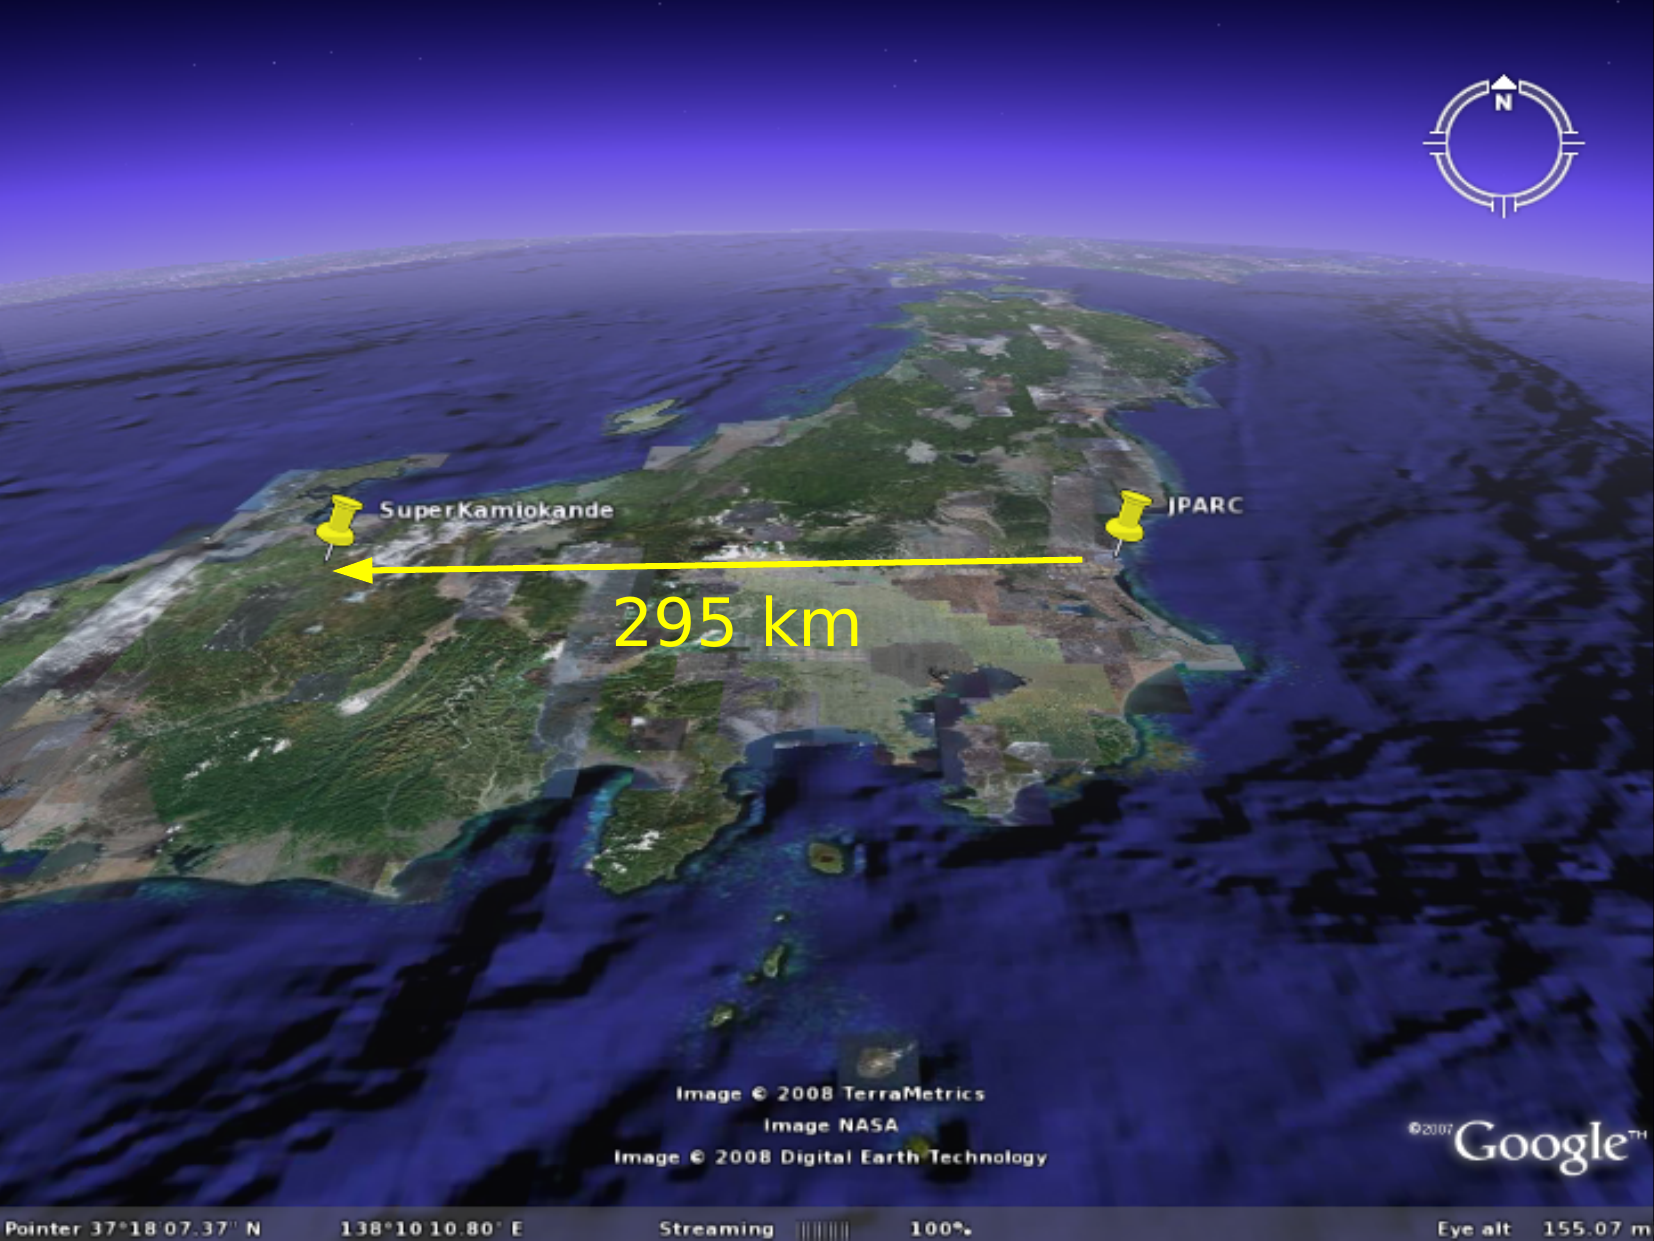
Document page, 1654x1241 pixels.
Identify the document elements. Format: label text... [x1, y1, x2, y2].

picture [0, 0, 1654, 1241]
text_box 295 km [596, 576, 879, 670]
